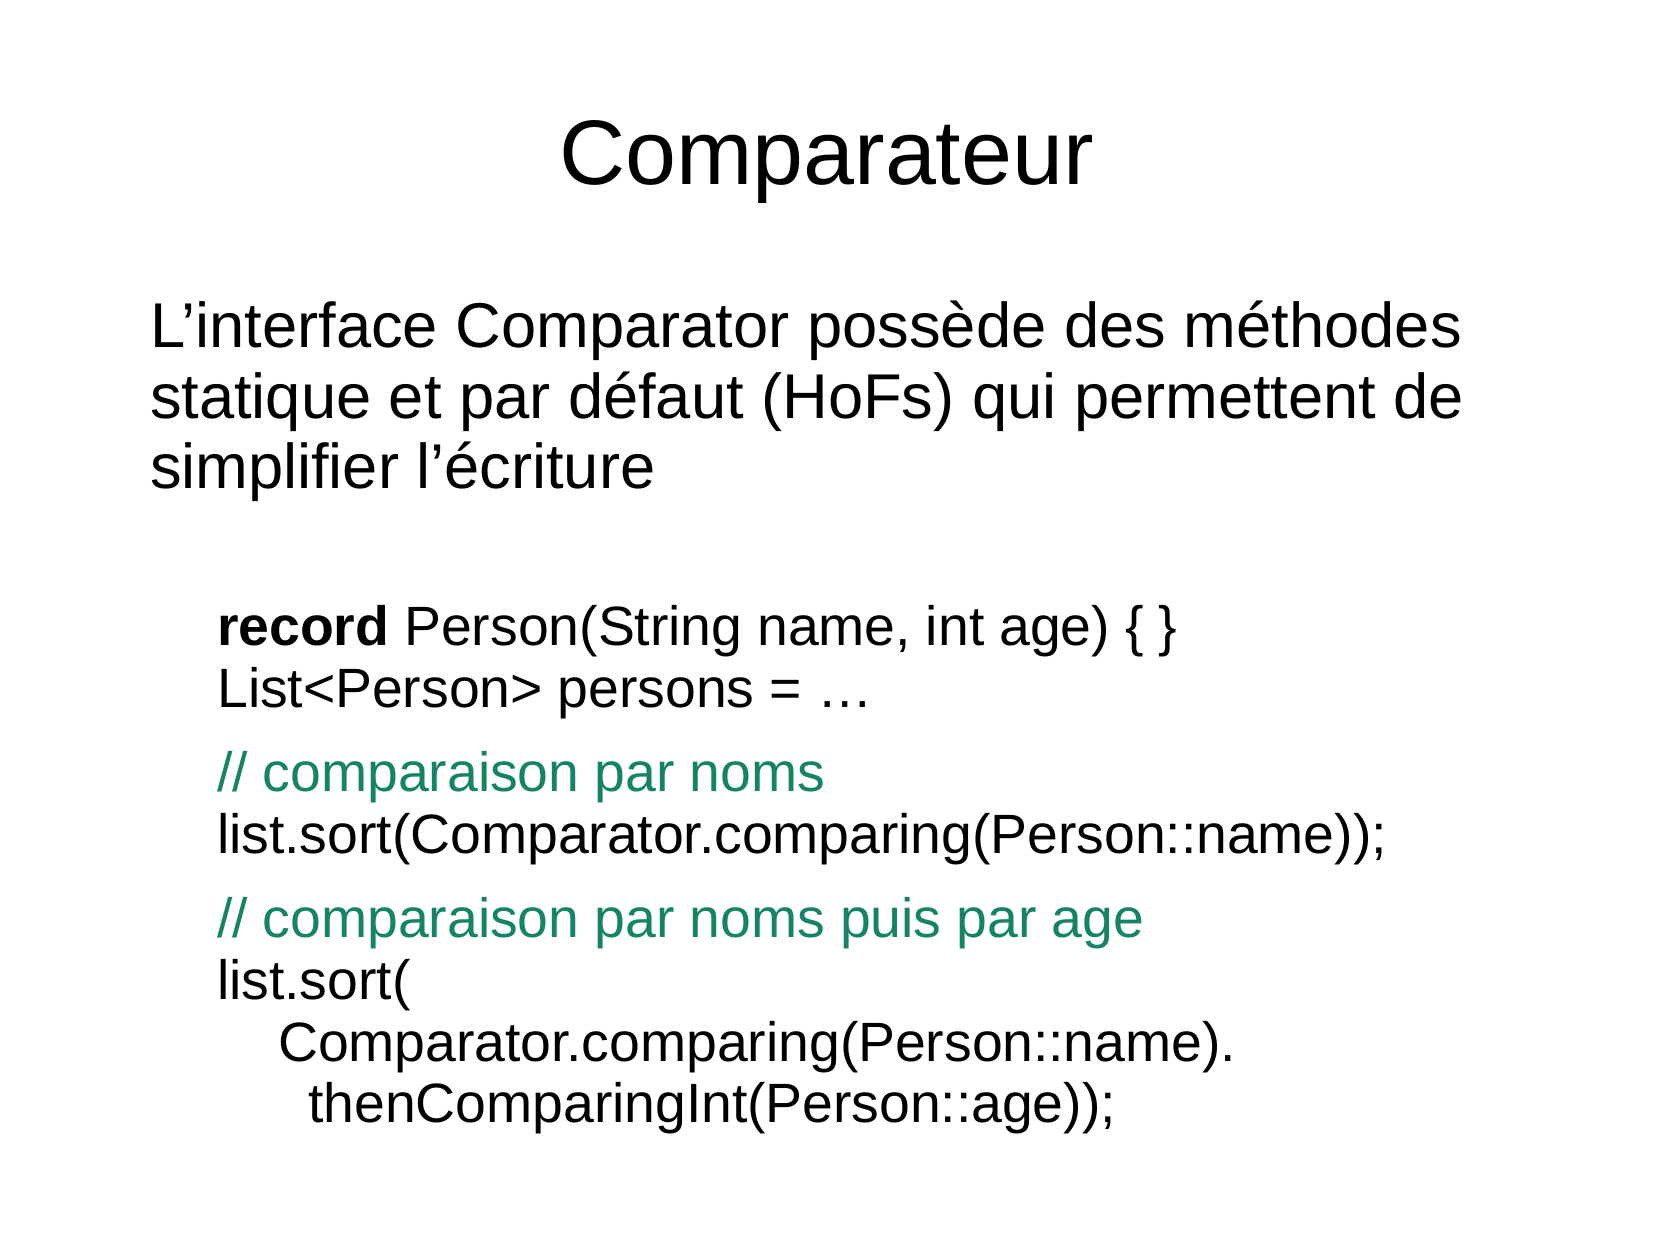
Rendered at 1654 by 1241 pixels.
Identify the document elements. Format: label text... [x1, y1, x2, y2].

title Comparateur [82, 49, 1571, 257]
list L’interface Comparator possède des méthodes statique et par défaut (HoFs) qui permettent de simplifier l’écriture record Person(String name, int age) { } List<Person> persons = … // comparaison par noms list.sort(Comparator.comparing(Person::name)); // comparaison par noms puis par age list.sort( Comparator.comparing(Person::name). thenComparingInt(Person::age)); [82, 290, 1571, 1141]
